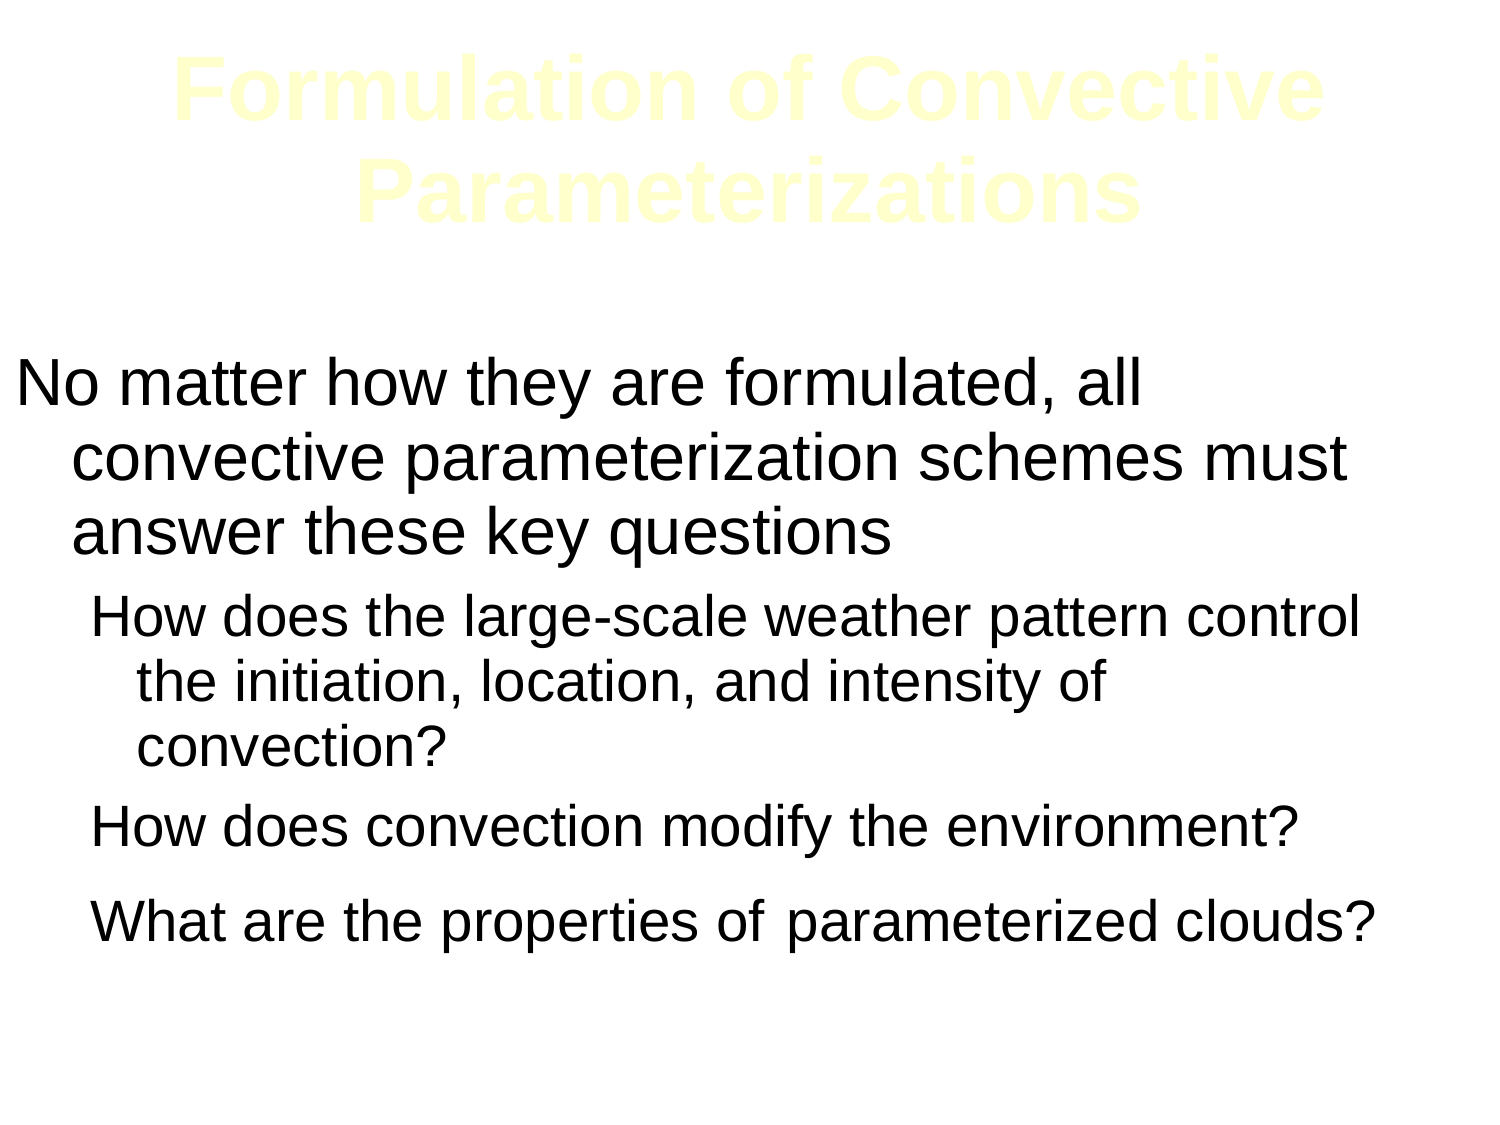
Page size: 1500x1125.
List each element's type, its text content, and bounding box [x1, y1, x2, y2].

title Formulation of Convective Parameterizations [112, 14, 1388, 250]
list No matter how they are formulated, all convective parameterization schemes must answer these key questions How does the large-scale weather pattern control the initiation, location, and intensity of convection? How does convection modify the environment? What are the properties of parameterized clouds? [0, 337, 1438, 1077]
